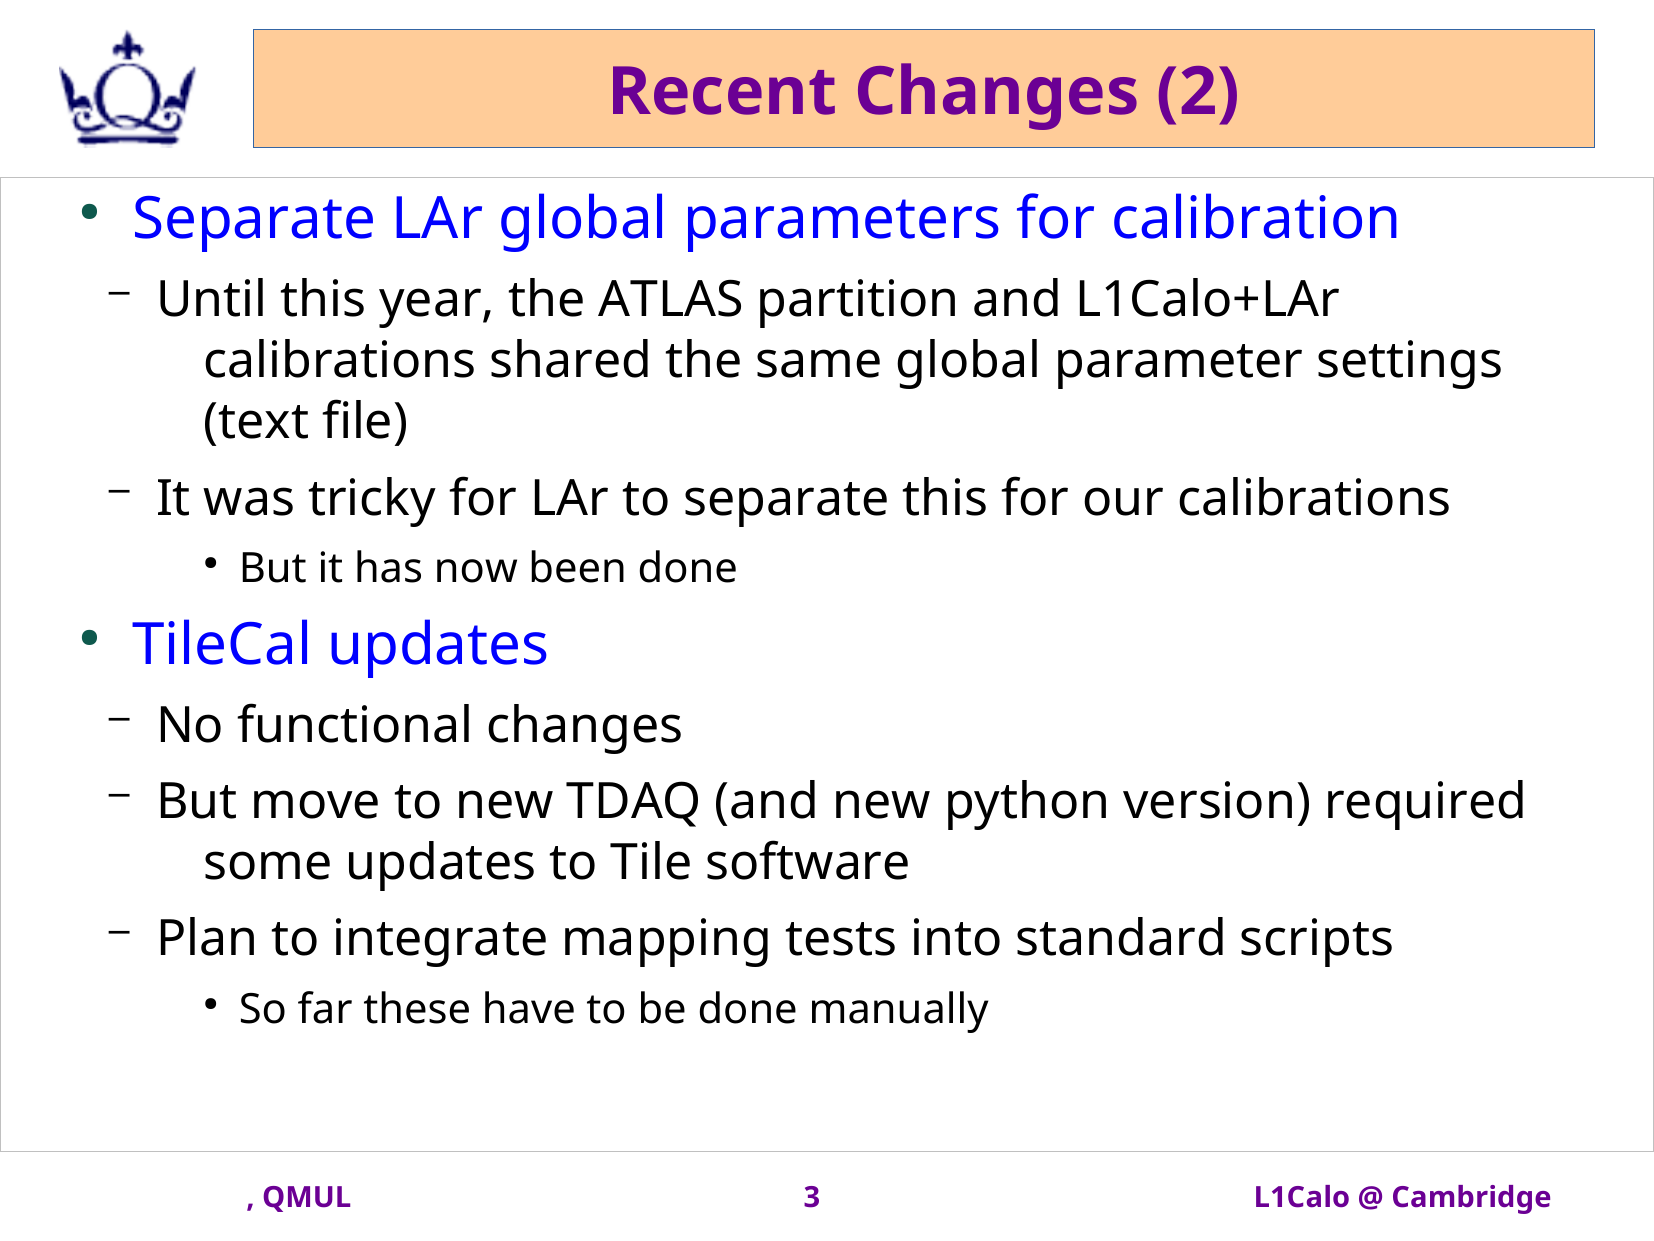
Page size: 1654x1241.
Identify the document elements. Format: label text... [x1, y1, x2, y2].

picture [59, 29, 200, 148]
title Recent Changes (2) [253, 29, 1595, 148]
list Separate LAr global parameters for calibration Until this year, the ATLAS partition and L1Calo+LAr calibrations shared the same global parameter settings (text file) It was tricky for LAr to separate this for our calibrations But it has now been done TileCal updates No functional changes But move to new TDAQ (and new python version) required some updates to Tile software Plan to integrate mapping tests into standard scripts So far these have to be done manually [61, 181, 1605, 1149]
